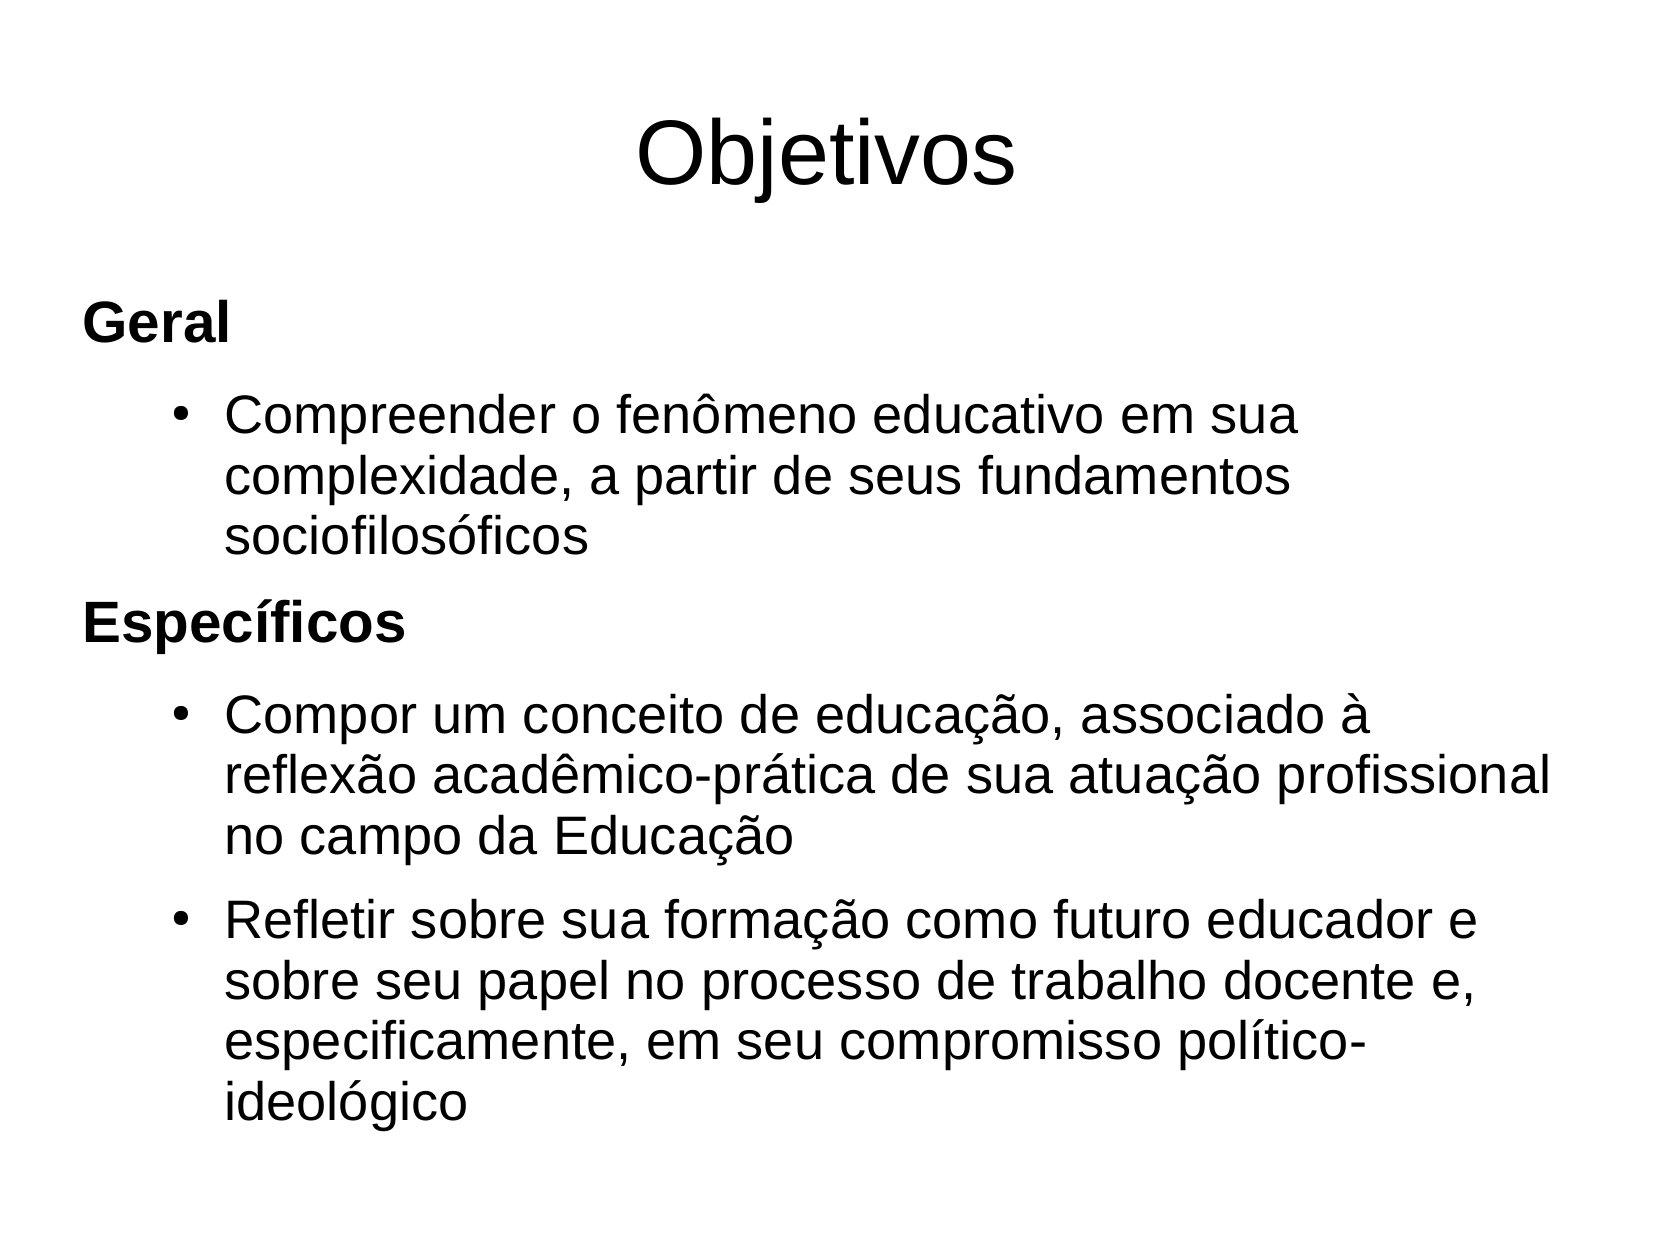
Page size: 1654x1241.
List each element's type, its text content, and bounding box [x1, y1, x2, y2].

title Objetivos [82, 49, 1571, 257]
list Geral Compreender o fenômeno educativo em sua complexidade, a partir de seus fundamentos sociofilosóficos Específicos Compor um conceito de educação, associado à reflexão acadêmico-prática de sua atuação profissional no campo da Educação Refletir sobre sua formação como futuro educador e sobre seu papel no processo de trabalho docente e, especificamente, em seu compromisso político-ideológico [82, 290, 1571, 1132]
